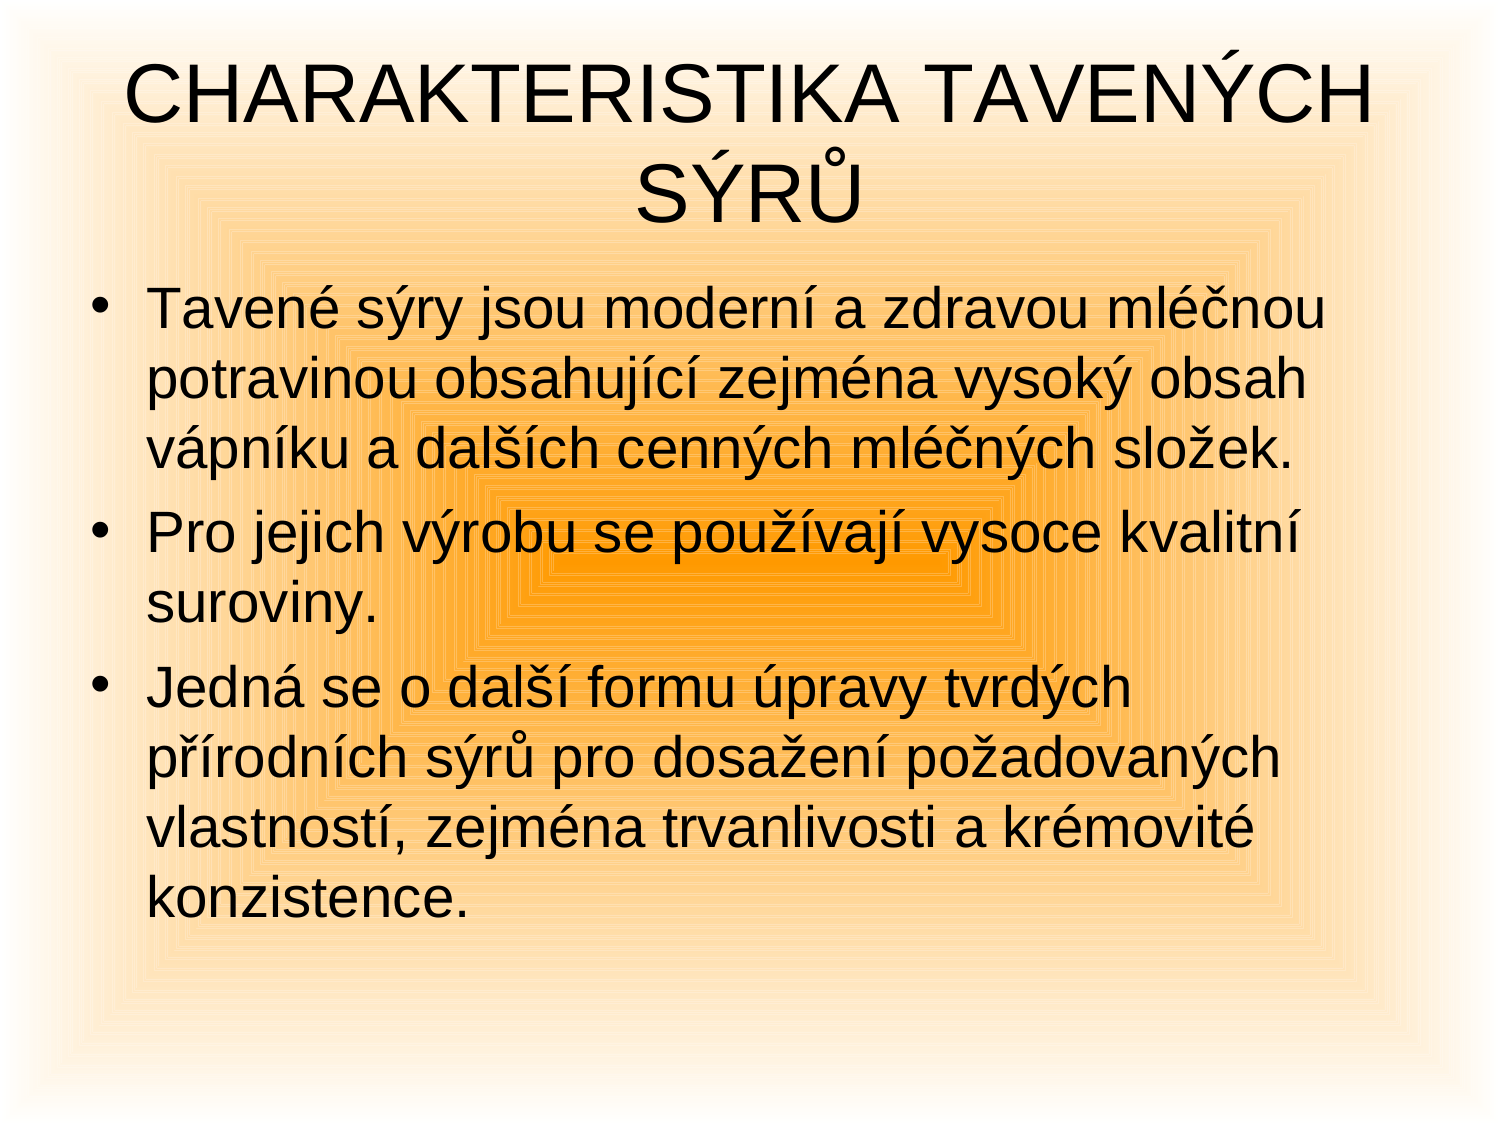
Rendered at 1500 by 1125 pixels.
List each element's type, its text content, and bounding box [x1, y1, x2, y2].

title CHARAKTERISTIKA TAVENÝCH SÝRŮ [75, 31, 1426, 247]
list Tavené sýry jsou moderní a zdravou mléčnou potravinou obsahující zejména vysoký obsah vápníku a dalších cenných mléčných složek. Pro jejich výrobu se používají vysoce kvalitní suroviny. Jedná se o další formu úpravy tvrdých přírodních sýrů pro dosažení požadovaných vlastností, zejména trvanlivosti a krémovité konzistence. [75, 262, 1426, 1006]
